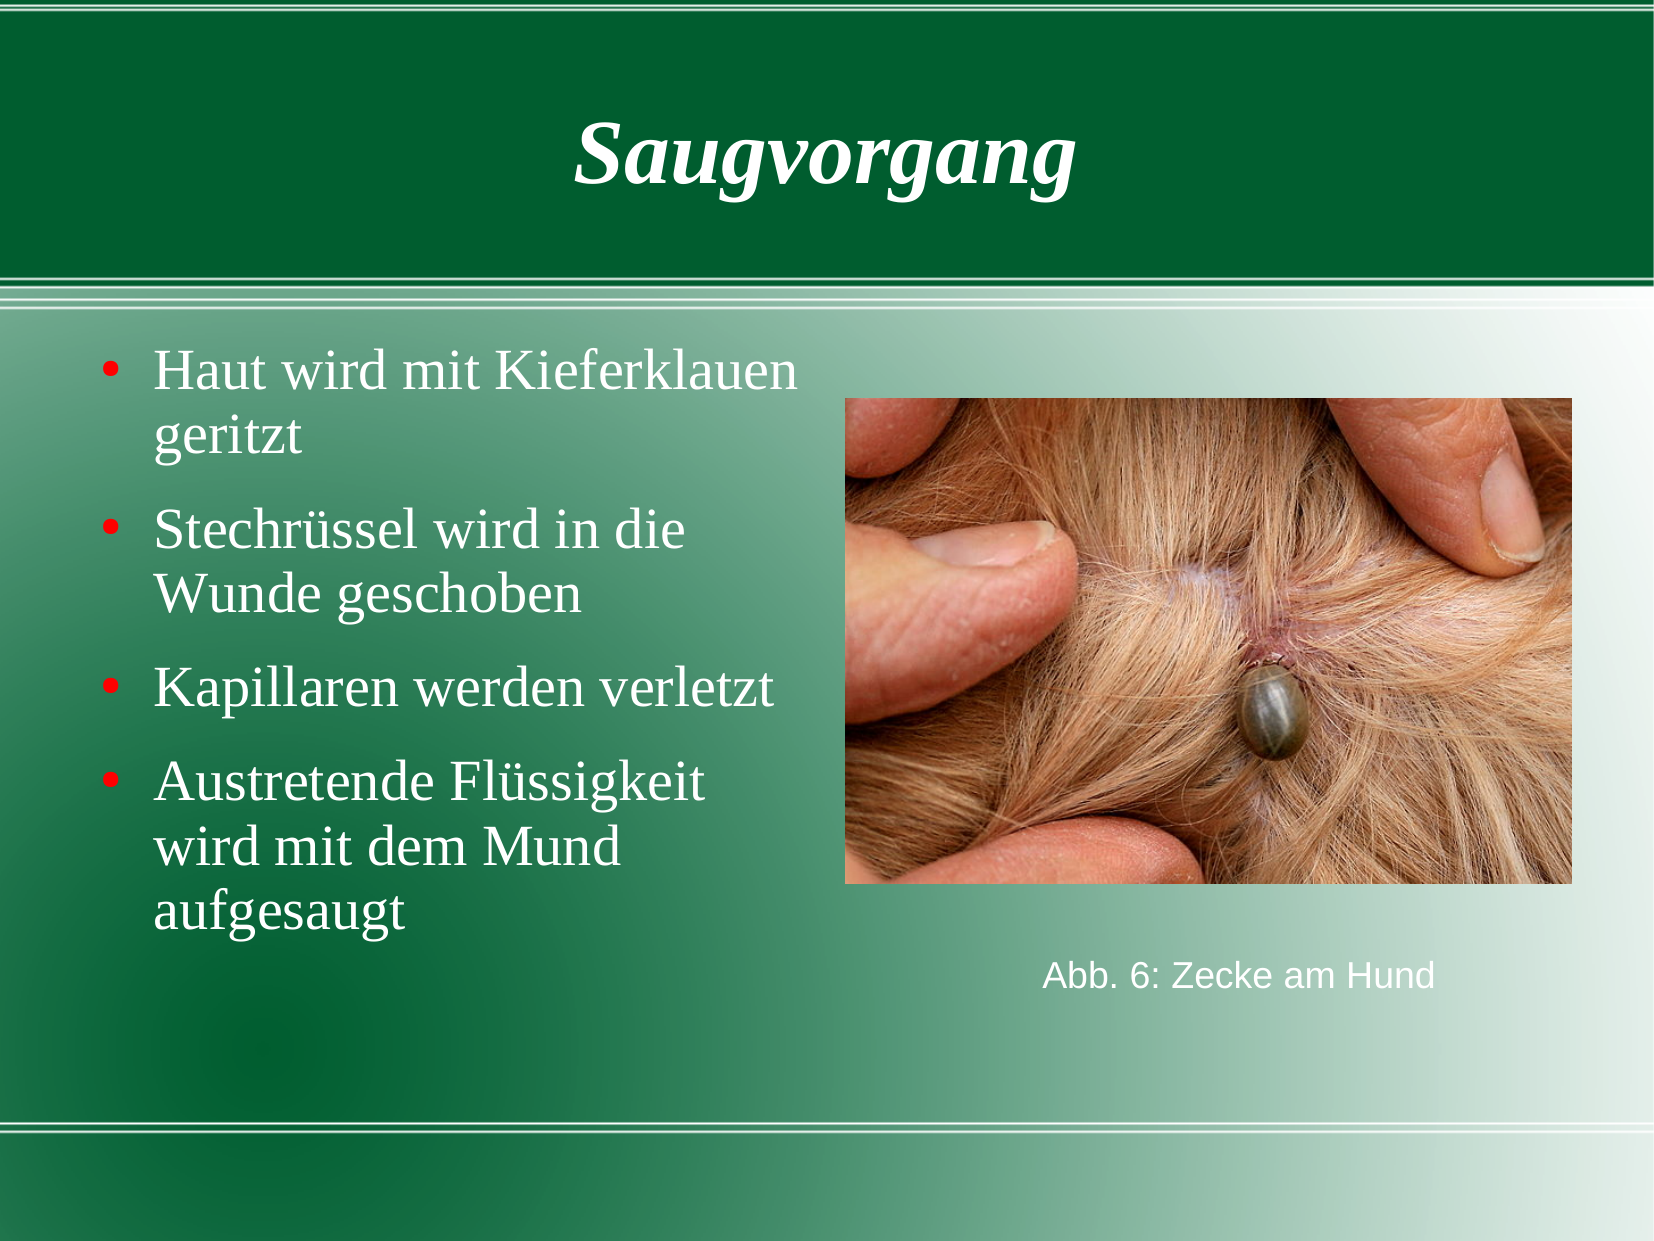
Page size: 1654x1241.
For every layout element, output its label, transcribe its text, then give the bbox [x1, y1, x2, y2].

list Haut wird mit Kieferklauen geritzt Stechrüssel wird in die Wunde geschoben Kapillaren werden verletzt Austretende Flüssigkeit wird mit dem Mund aufgesaugt [82, 337, 809, 1052]
text_box Abb. 6: Zecke am Hund [1027, 947, 1452, 1004]
title Saugvorgang [82, 49, 1571, 257]
picture [0, 0, 1654, 1241]
